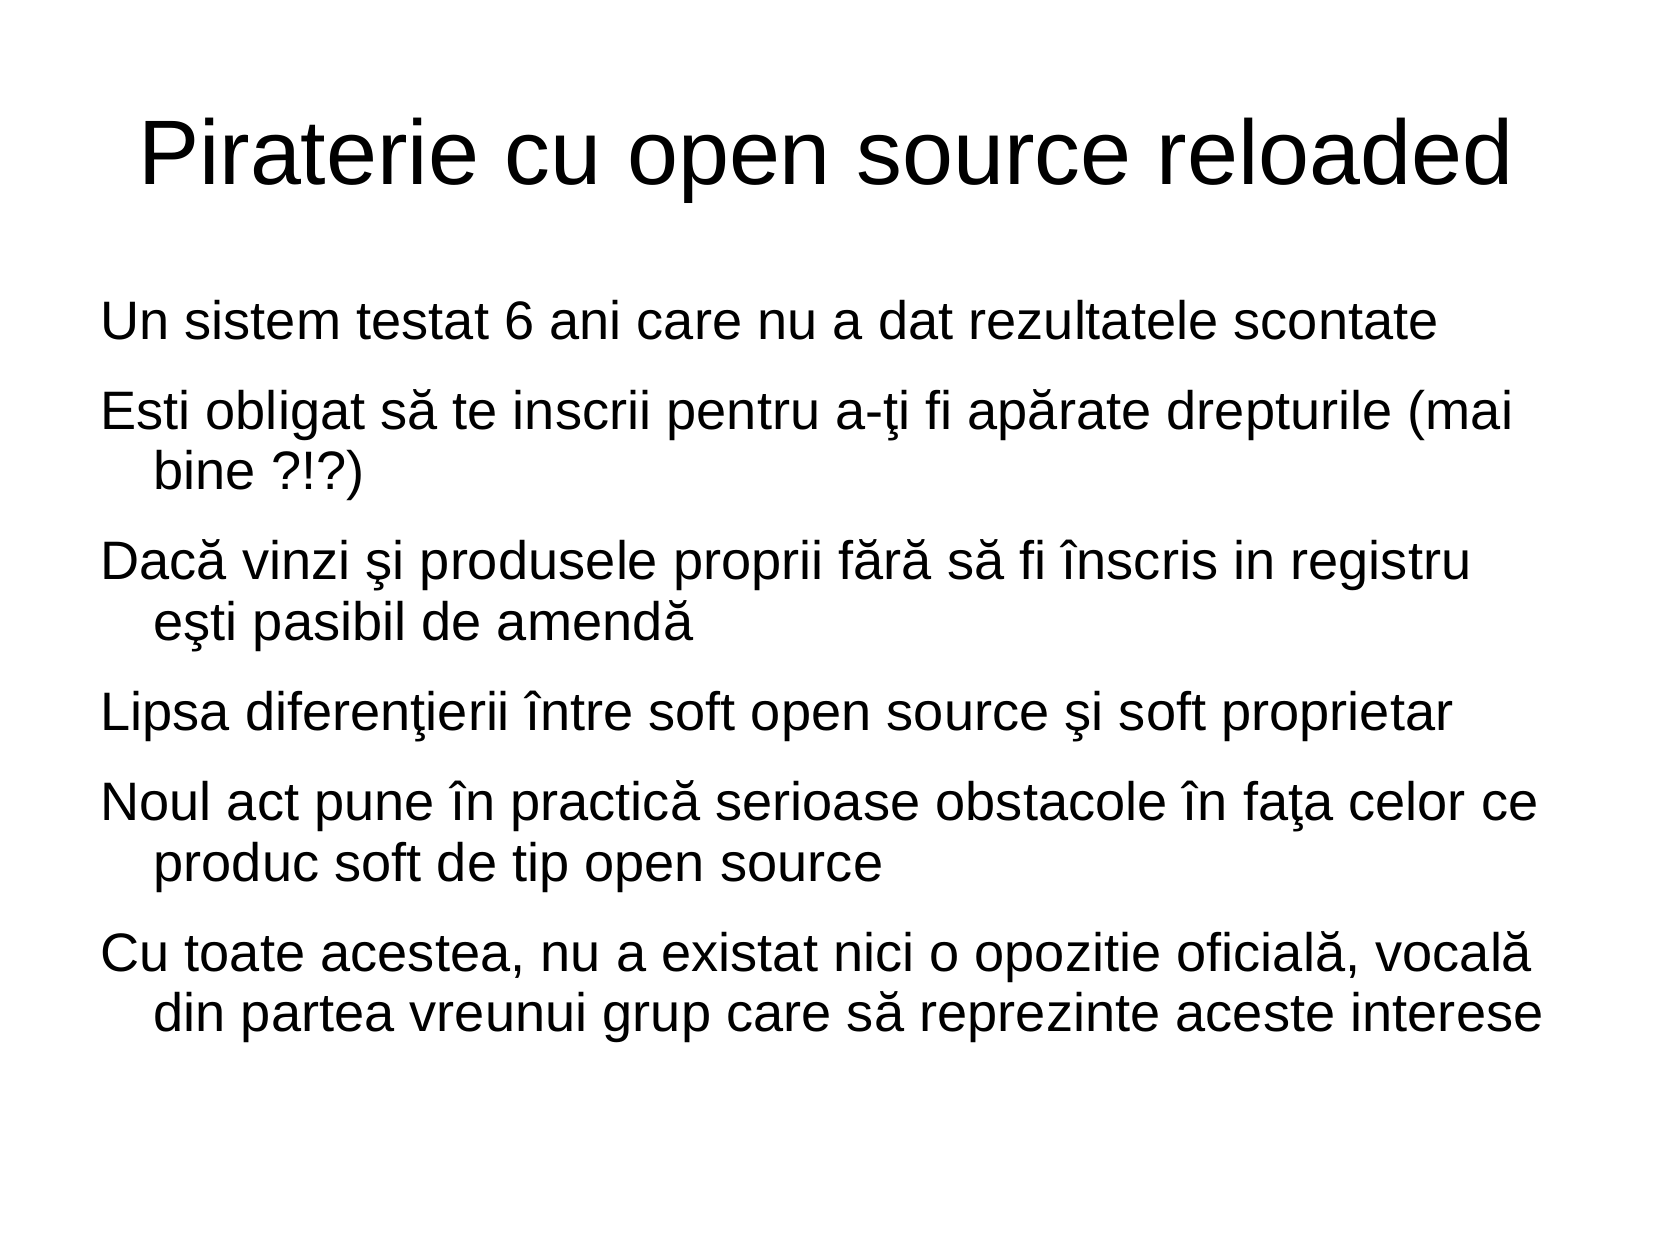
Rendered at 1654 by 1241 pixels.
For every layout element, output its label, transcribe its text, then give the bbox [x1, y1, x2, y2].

list Un sistem testat 6 ani care nu a dat rezultatele scontate Esti obligat să te inscrii pentru a-ţi fi apărate drepturile (mai bine ?!?) Dacă vinzi şi produsele proprii fără să fi înscris in registru eşti pasibil de amendă Lipsa diferenţierii între soft open source şi soft proprietar Noul act pune în practică serioase obstacole în faţa celor ce produc soft de tip open source Cu toate acestea, nu a existat nici o opozitie oficială, vocală din partea vreunui grup care să reprezinte aceste interese [82, 290, 1571, 1109]
title Piraterie cu open source reloaded [82, 49, 1571, 257]
